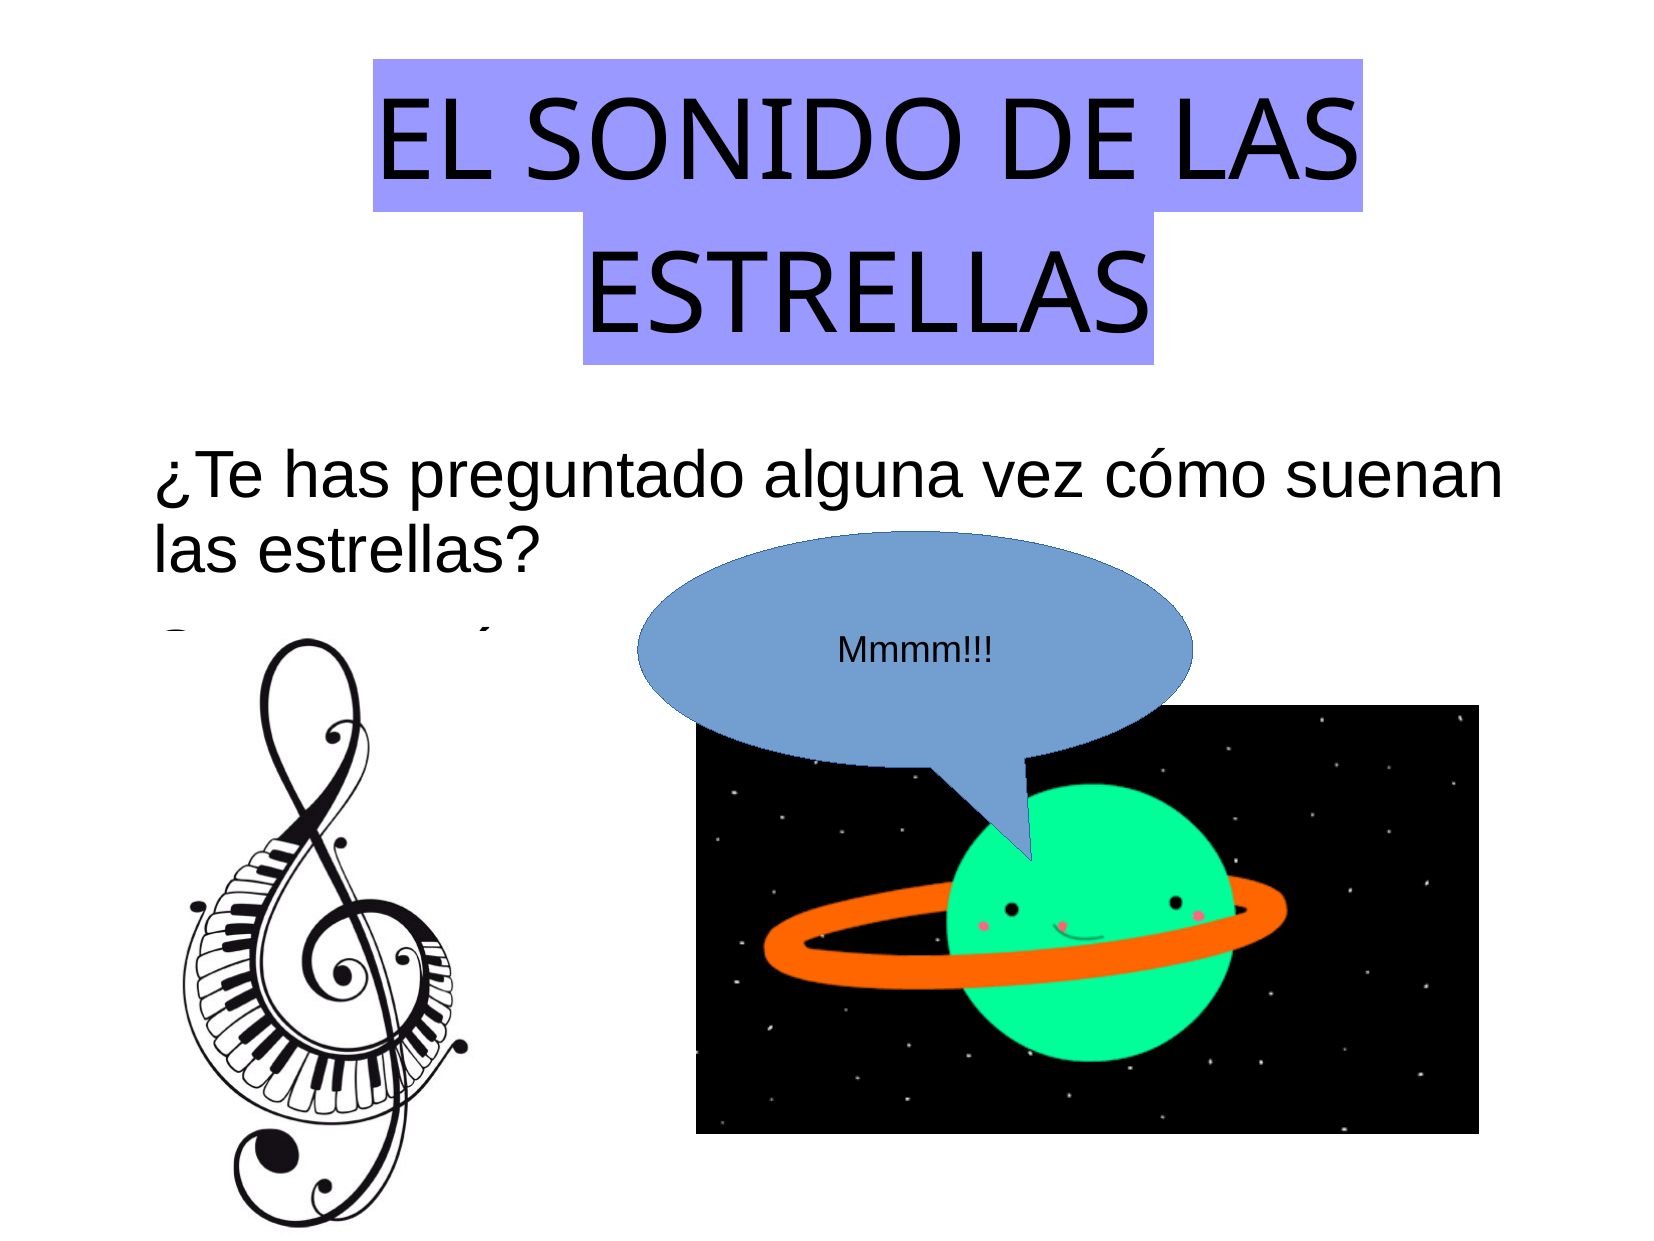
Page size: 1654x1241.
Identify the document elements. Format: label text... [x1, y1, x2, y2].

list ¿Te has preguntado alguna vez cómo suenan las estrellas? Suenan así: [82, 437, 1571, 1027]
picture [696, 705, 1479, 1134]
text_box Mmmm!!! [637, 531, 1193, 861]
picture [23, 631, 626, 1235]
title EL SONIDO DE LAS ESTRELLAS [82, 22, 1654, 402]
